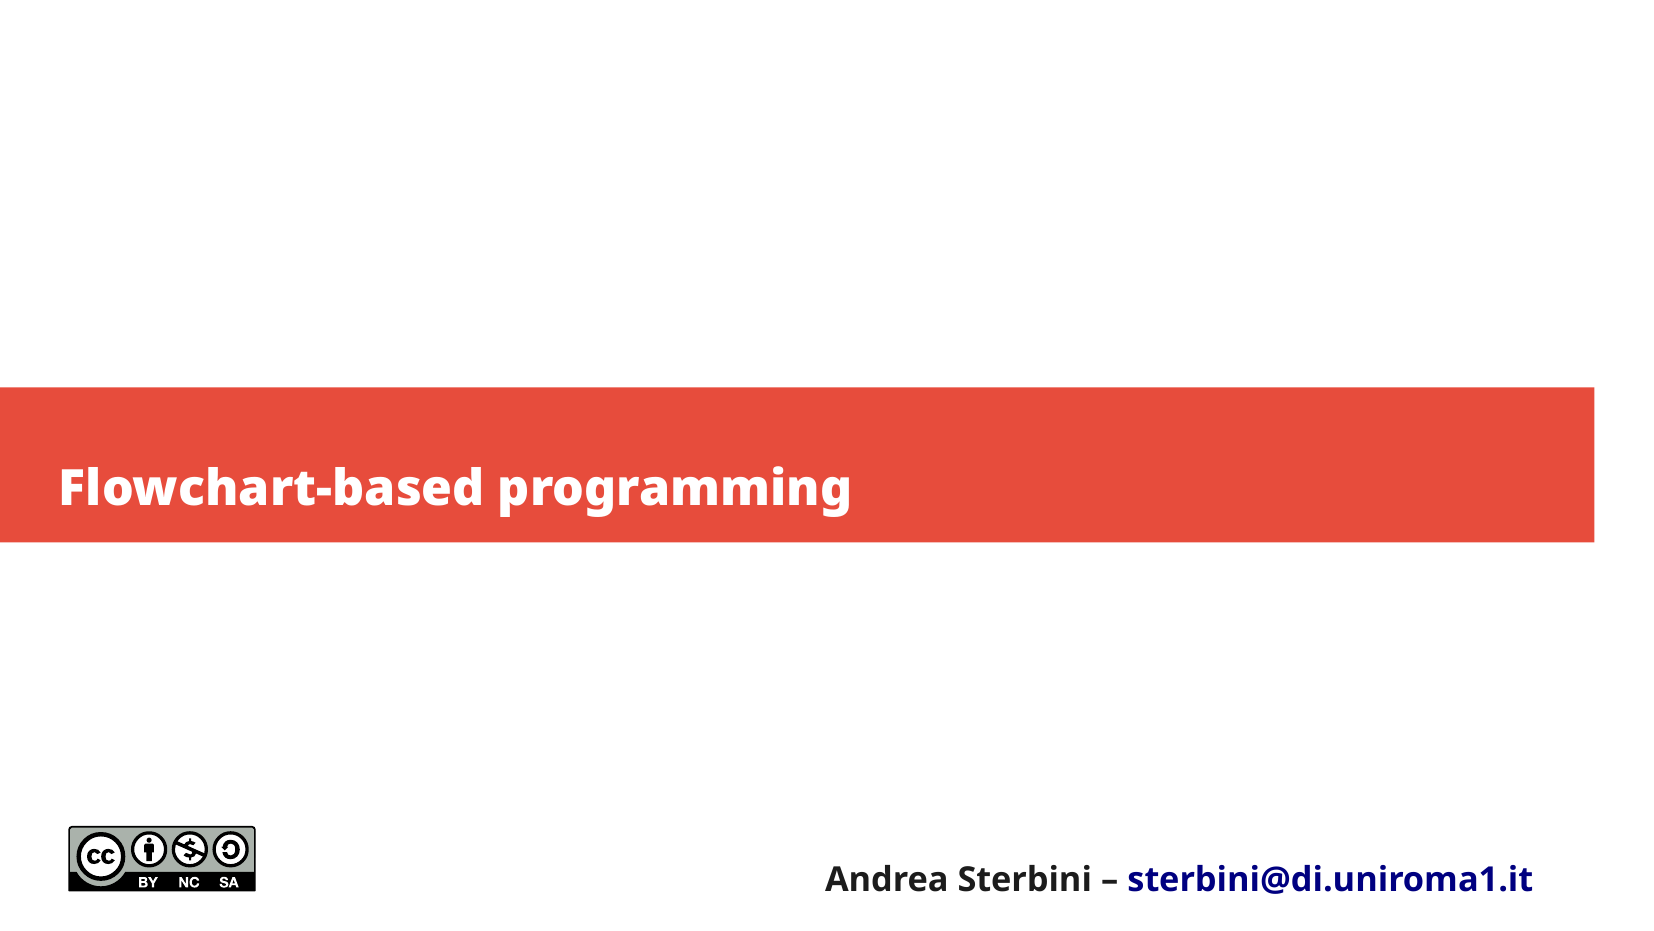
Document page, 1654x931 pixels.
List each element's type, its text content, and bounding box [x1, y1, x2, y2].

subtitle Andrea Sterbini – sterbini@di.uniroma1.it [88, 575, 1595, 886]
title Flowchart-based programming [59, 409, 1595, 521]
picture [68, 825, 256, 892]
